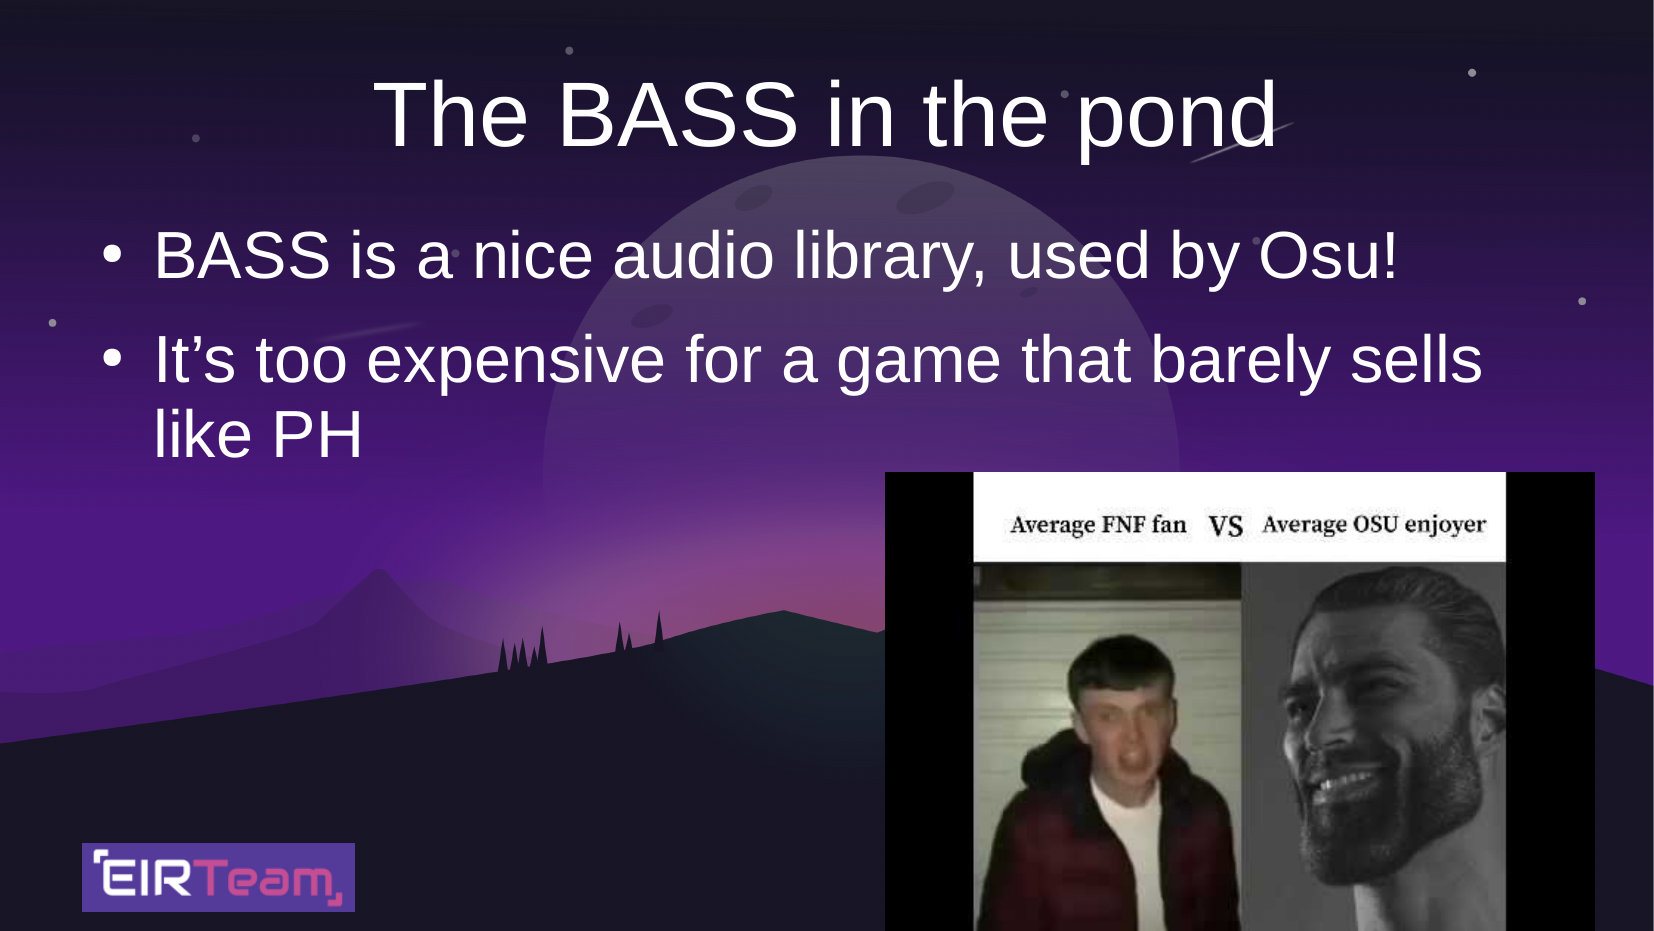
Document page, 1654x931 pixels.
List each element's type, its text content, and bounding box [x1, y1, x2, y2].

title The BASS in the pond [82, 37, 1571, 193]
list BASS is a nice audio library, used by Osu! It’s too expensive for a game that barely sells like PH [82, 217, 1571, 758]
picture [0, 0, 1654, 931]
